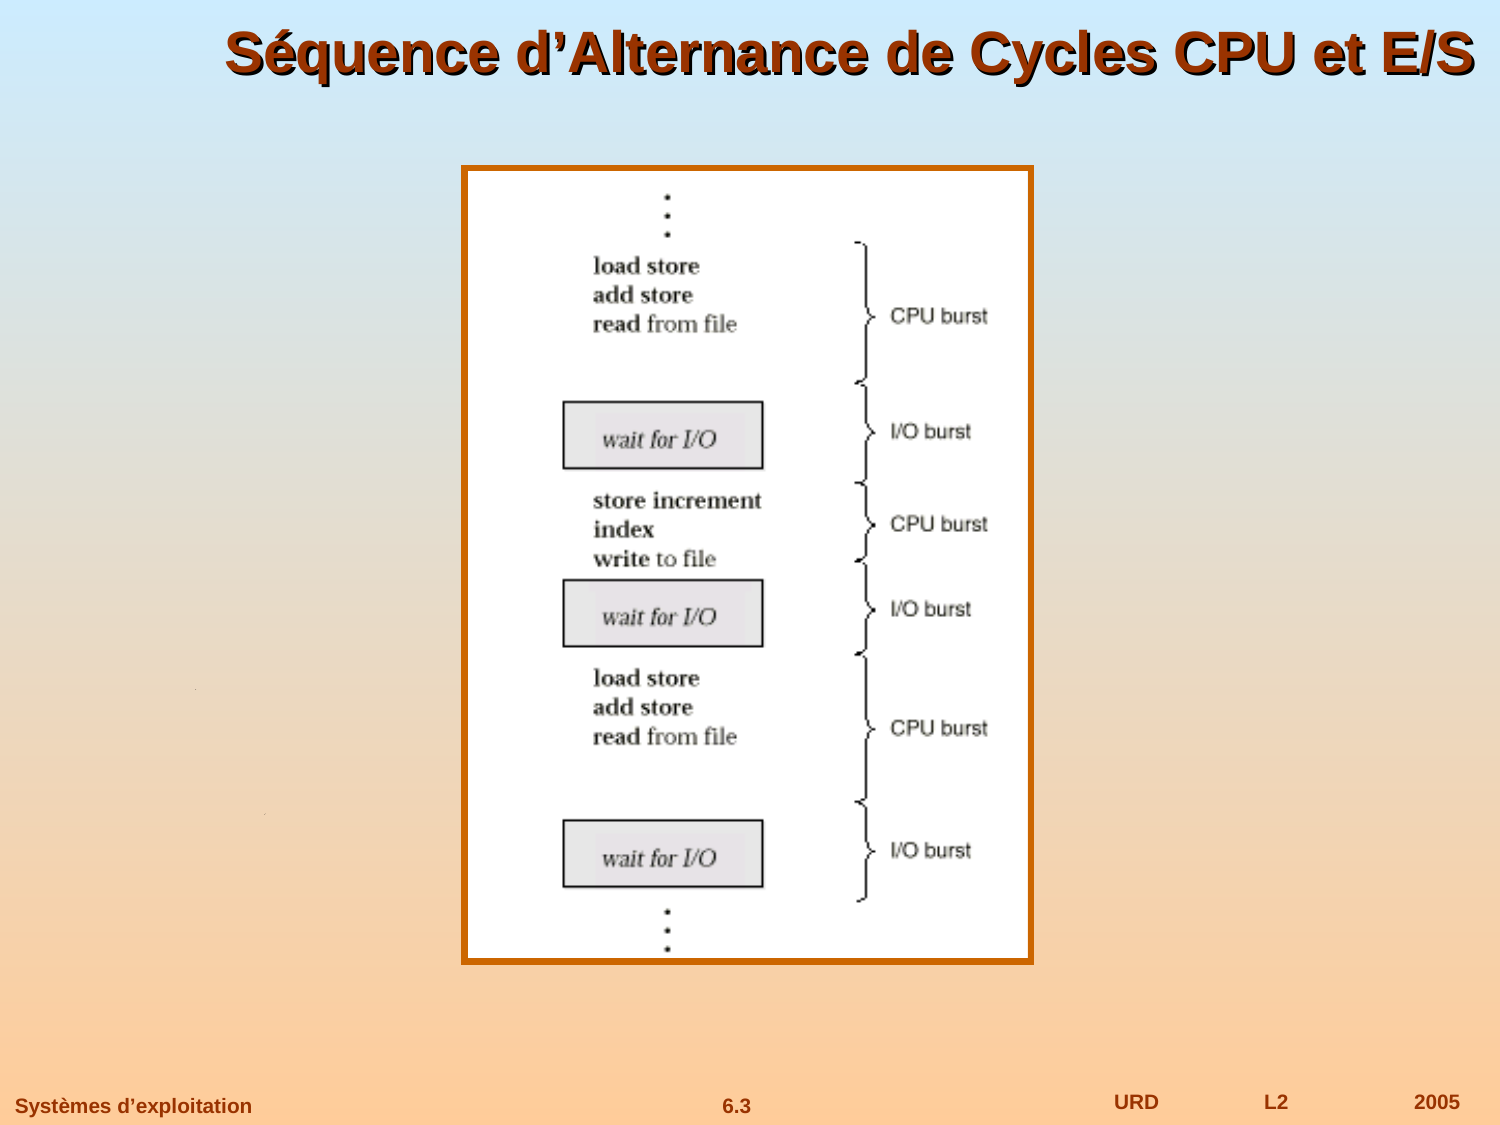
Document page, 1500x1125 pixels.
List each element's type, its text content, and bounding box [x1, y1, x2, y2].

title Séquence d’Alternance de Cycles CPU et E/S [199, 17, 1500, 93]
picture [467, 171, 1028, 959]
